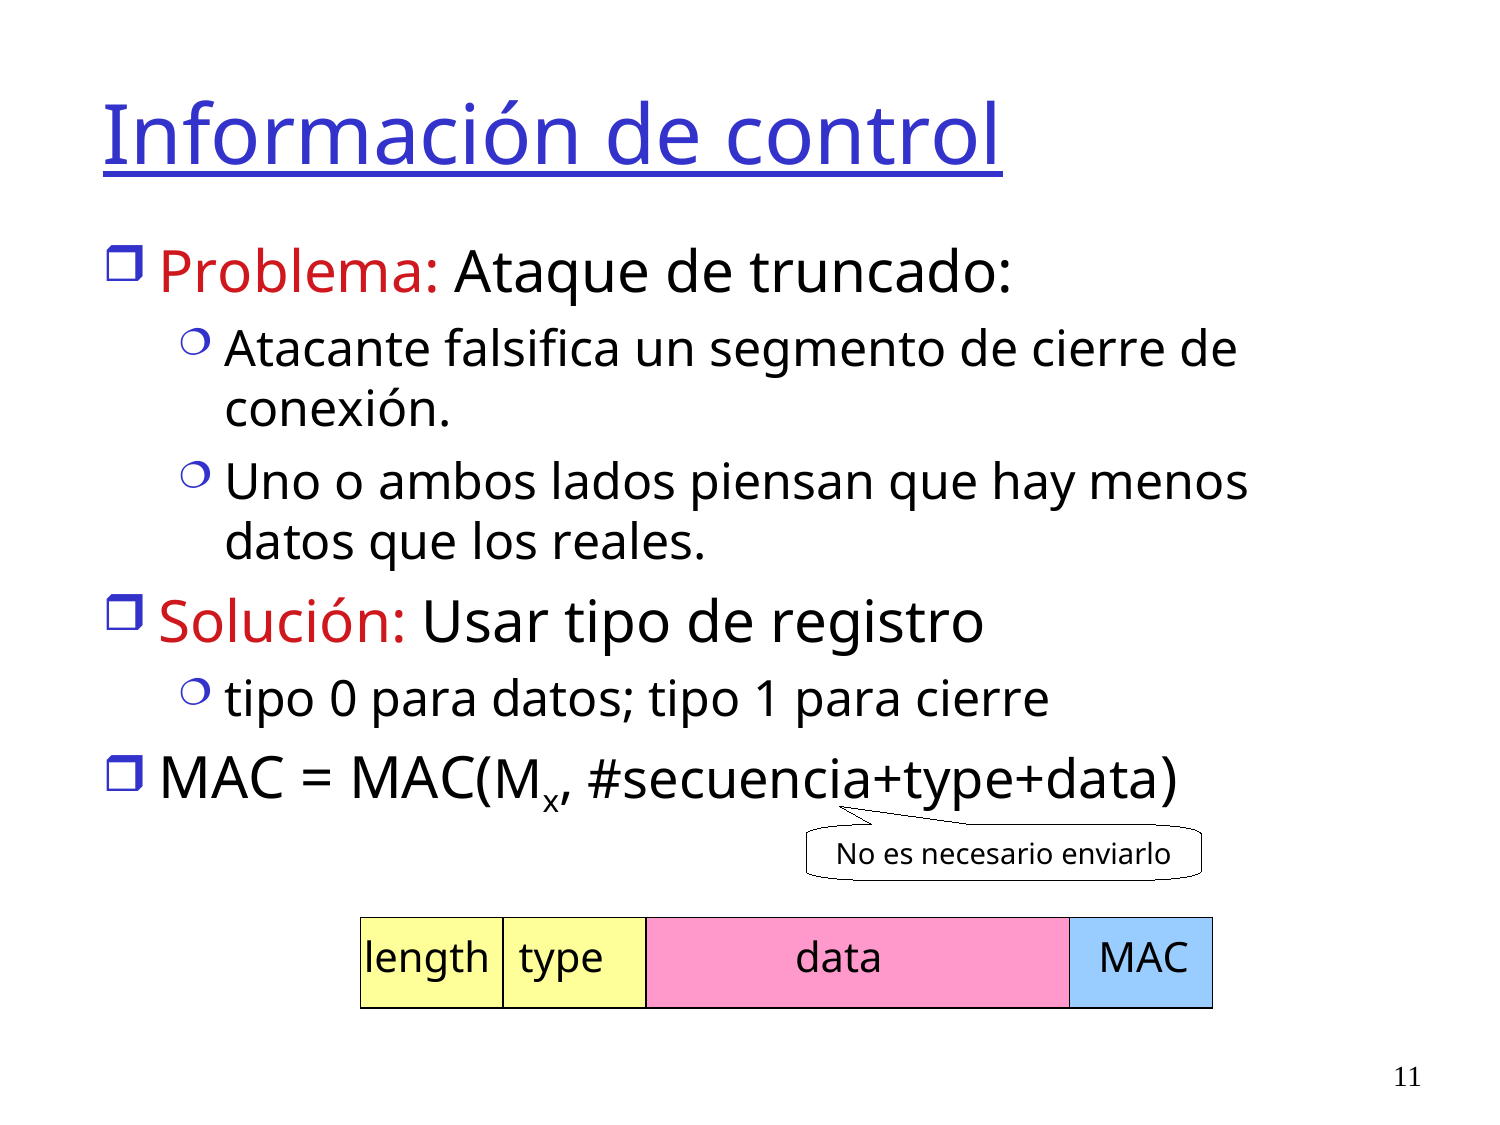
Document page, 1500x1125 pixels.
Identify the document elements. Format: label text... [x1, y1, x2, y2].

text_box data [780, 923, 898, 989]
text_box length [349, 923, 503, 989]
text_box No es necesario enviarlo [806, 806, 1202, 881]
text_box [360, 917, 1213, 1009]
text_box <number> [1362, 1050, 1438, 1125]
list Problema: Ataque de truncado: Atacante falsifica un segmento de cierre de conexión. Uno o ambos lados piensan que hay menos datos que los reales. Solución: Usar tipo de registro tipo 0 para datos; tipo 1 para cierre MAC = MAC(Mx, #secuencia+type+data) [87, 227, 1363, 854]
title Información de control [87, 37, 1363, 225]
text_box type [503, 923, 620, 989]
text_box MAC [1083, 923, 1205, 989]
